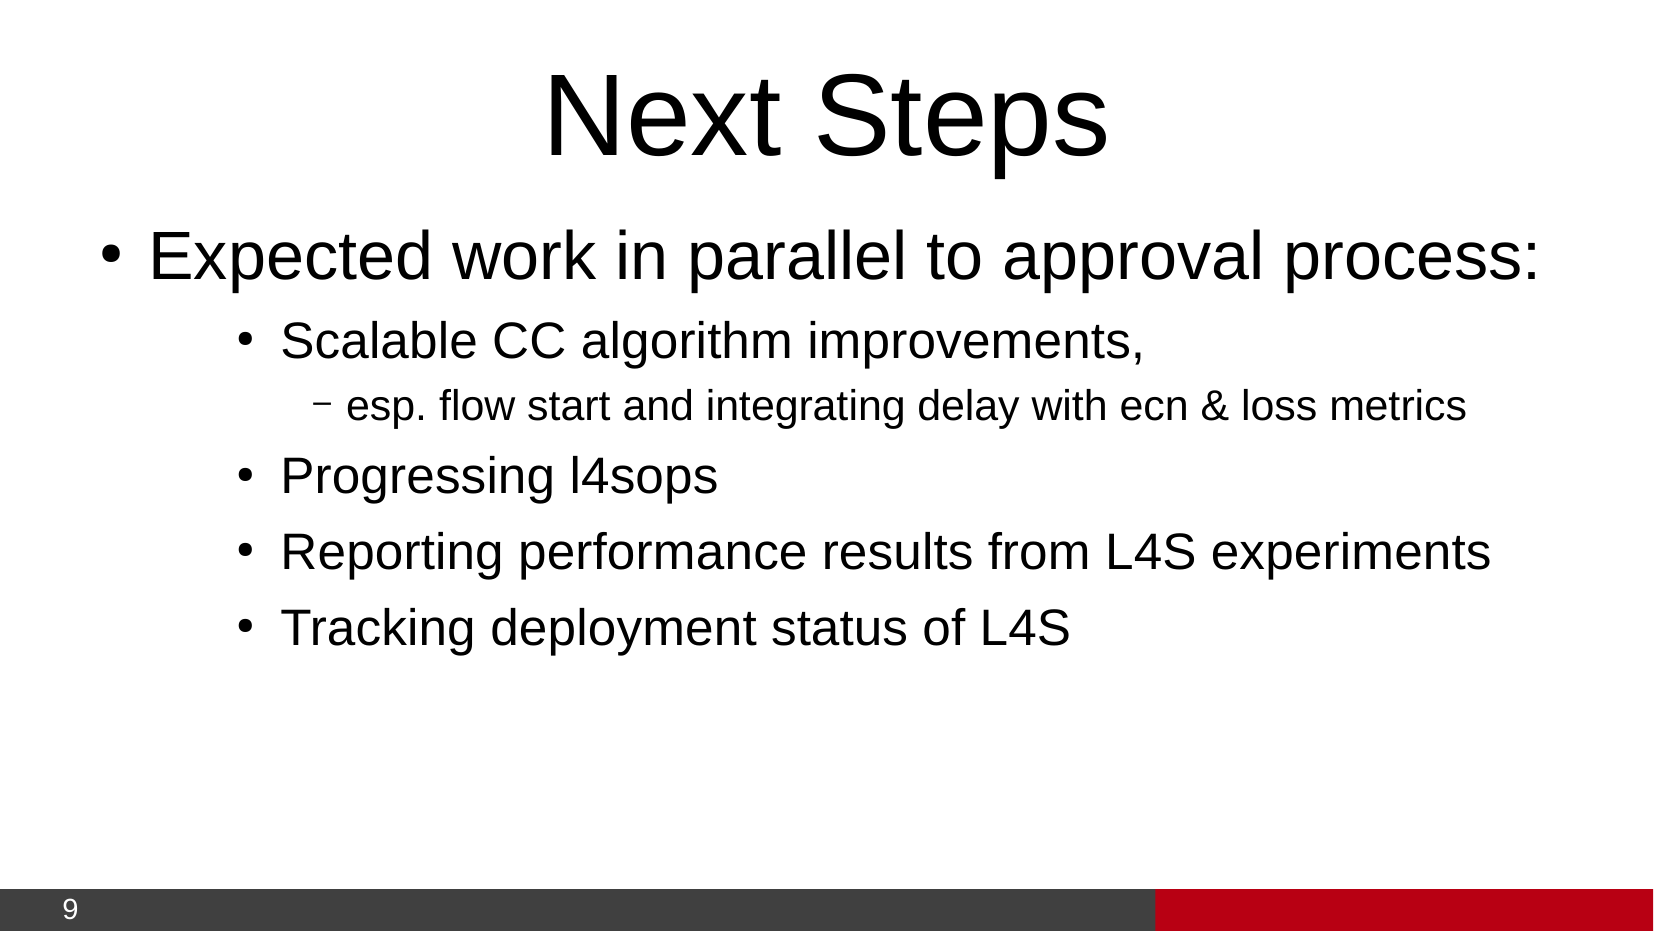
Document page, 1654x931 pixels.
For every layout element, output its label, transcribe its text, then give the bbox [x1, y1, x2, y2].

list Expected work in parallel to approval process: Scalable CC algorithm improvements, esp. flow start and integrating delay with ecn & loss metrics Progressing l4sops Reporting performance results from L4S experiments Tracking deployment status of L4S [82, 217, 1571, 757]
title Next Steps [82, 37, 1571, 193]
